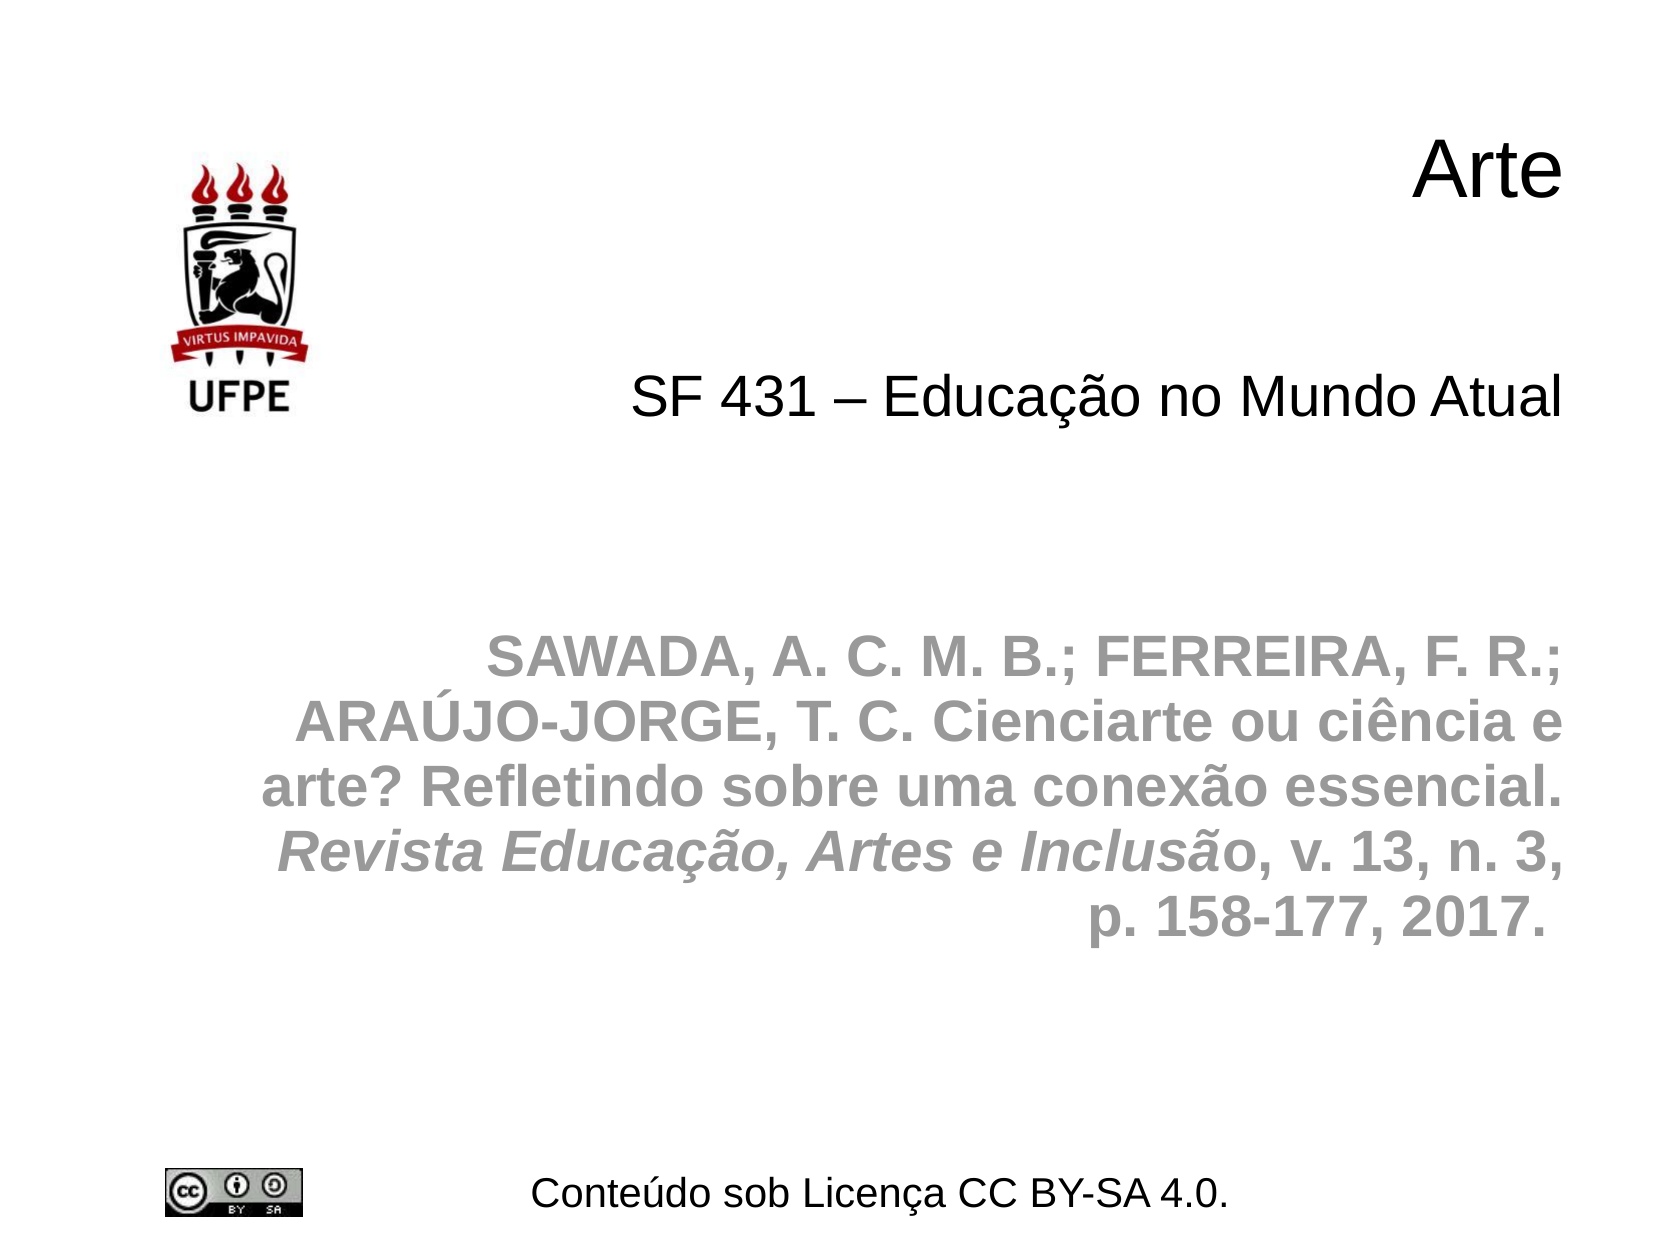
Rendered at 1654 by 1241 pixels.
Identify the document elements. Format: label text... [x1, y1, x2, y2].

subtitle Arte SF 431 – Educação no Mundo Atual SAWADA, A. C. M. B.; FERREIRA, F. R.; ARAÚJO-JORGE, T. C. Cienciarte ou ciência e arte? Refletindo sobre uma conexão essencial. Revista Educação, Artes e Inclusão, v. 13, n. 3, p. 158-177, 2017. [0, 89, 1565, 982]
picture [165, 1168, 303, 1217]
text_box Conteúdo sob Licença CC BY-SA 4.0. [319, 1163, 1442, 1223]
picture [112, 104, 378, 473]
